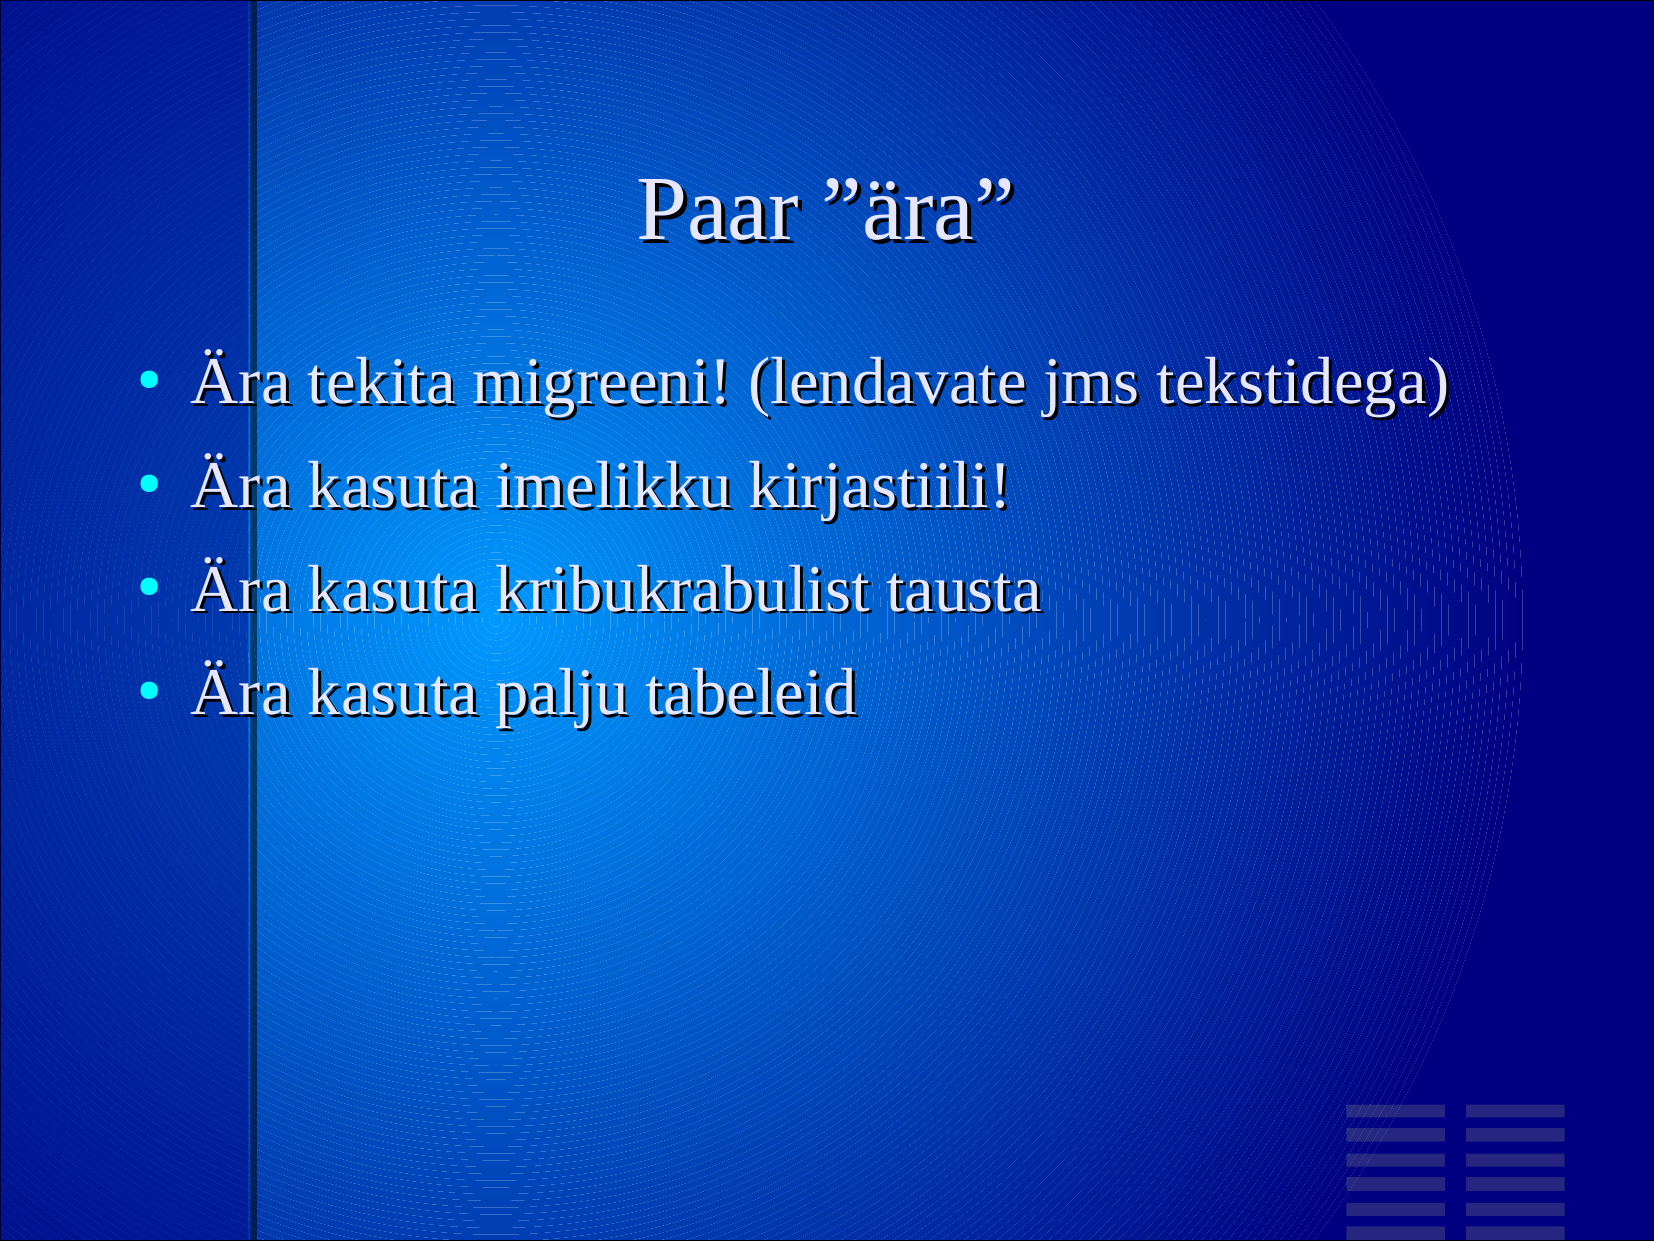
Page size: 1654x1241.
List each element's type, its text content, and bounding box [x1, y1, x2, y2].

title Paar ”ära” [119, 104, 1533, 313]
list Ära tekita migreeni! (lendavate jms tekstidega) Ära kasuta imelikku kirjastiili! Ära kasuta kribukrabulist tausta Ära kasuta palju tabeleid [119, 344, 1533, 1164]
